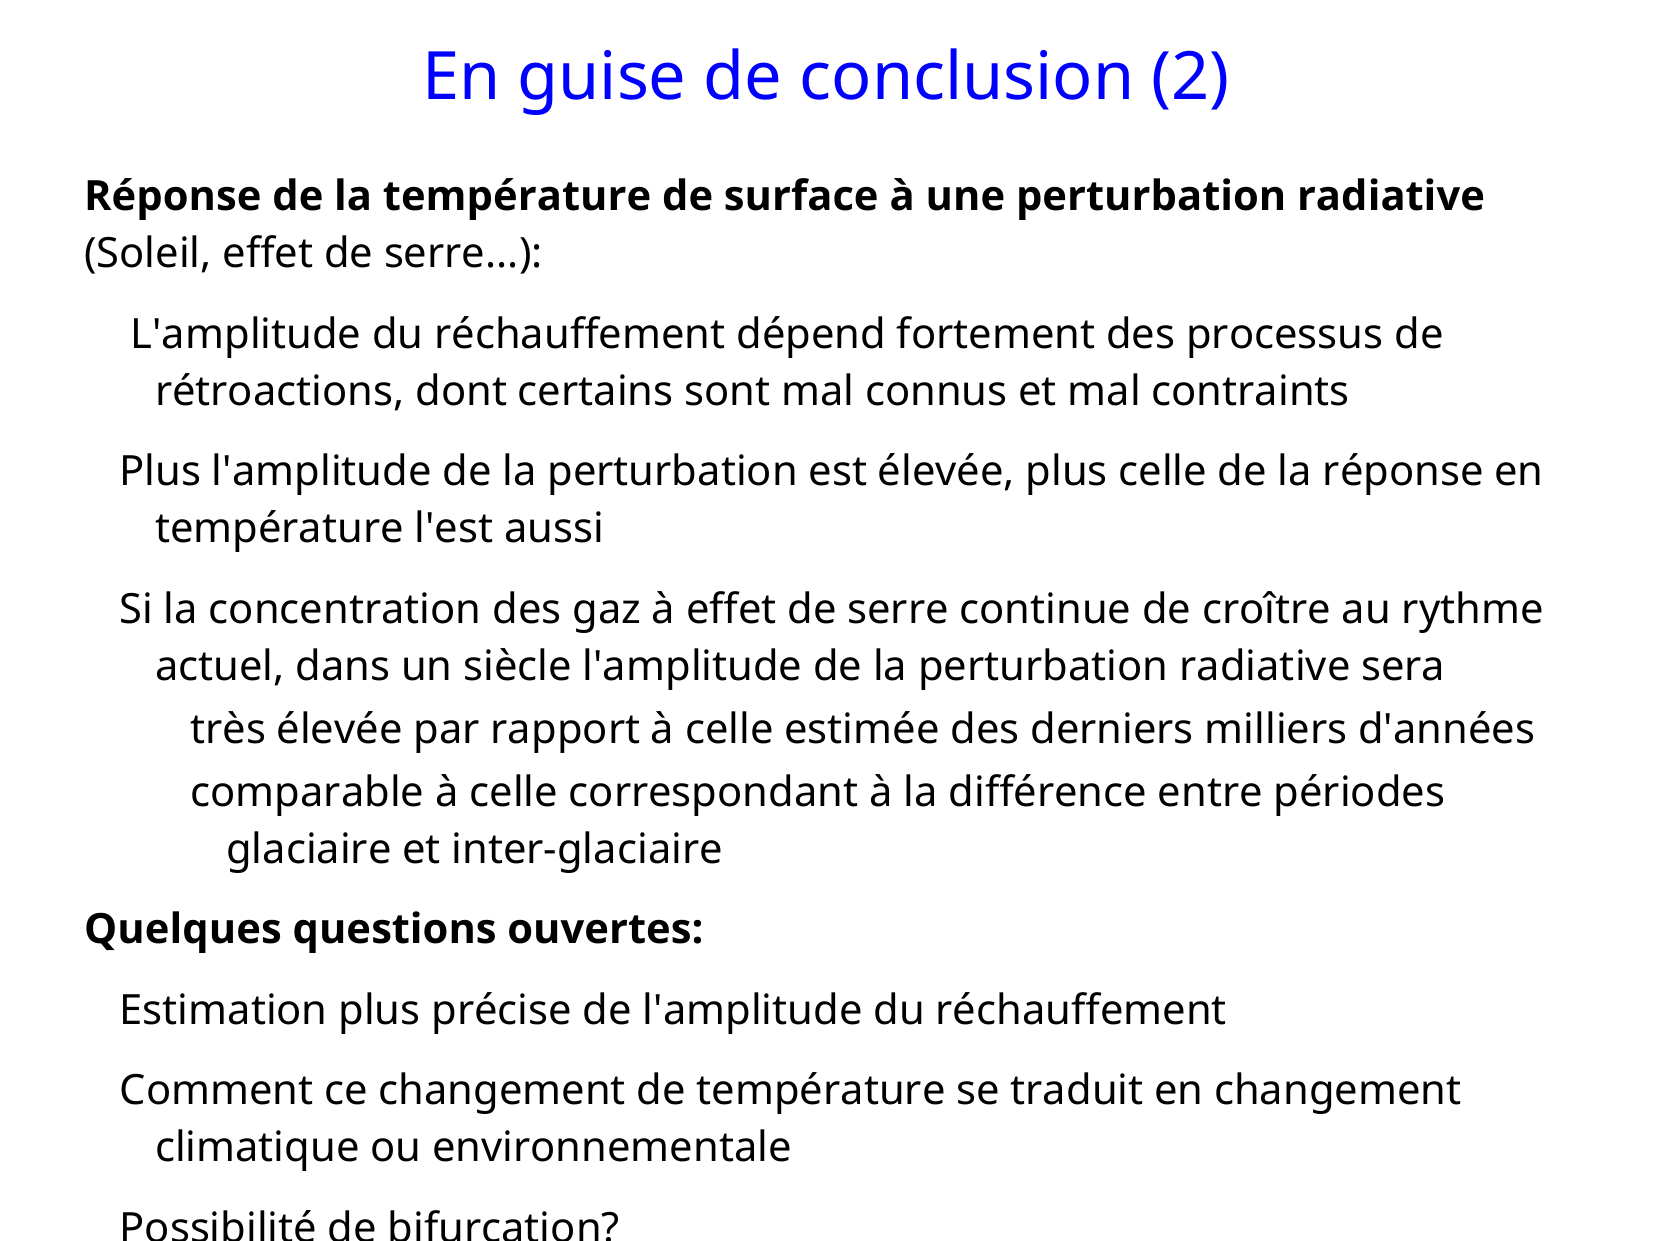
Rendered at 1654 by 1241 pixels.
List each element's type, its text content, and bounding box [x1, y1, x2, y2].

title En guise de conclusion (2) [82, 15, 1571, 133]
text_box Réponse de la température de surface à une perturbation radiative (Soleil, effet de serre...): L'amplitude du réchauffement dépend fortement des processus de rétroactions, dont certains sont mal connus et mal contraints Plus l'amplitude de la perturbation est élevée, plus celle de la réponse en température l'est aussi Si la concentration des gaz à effet de serre continue de croître au rythme actuel, dans un siècle l'amplitude de la perturbation radiative sera très élevée par rapport à celle estimée des derniers milliers d'années comparable à celle correspondant à la différence entre périodes glaciaire et inter-glaciaire Quelques questions ouvertes: Estimation plus précise de l'amplitude du réchauffement Comment ce changement de température se traduit en changement climatique ou environnementale Possibilité de bifurcation? ... [69, 158, 1601, 1229]
